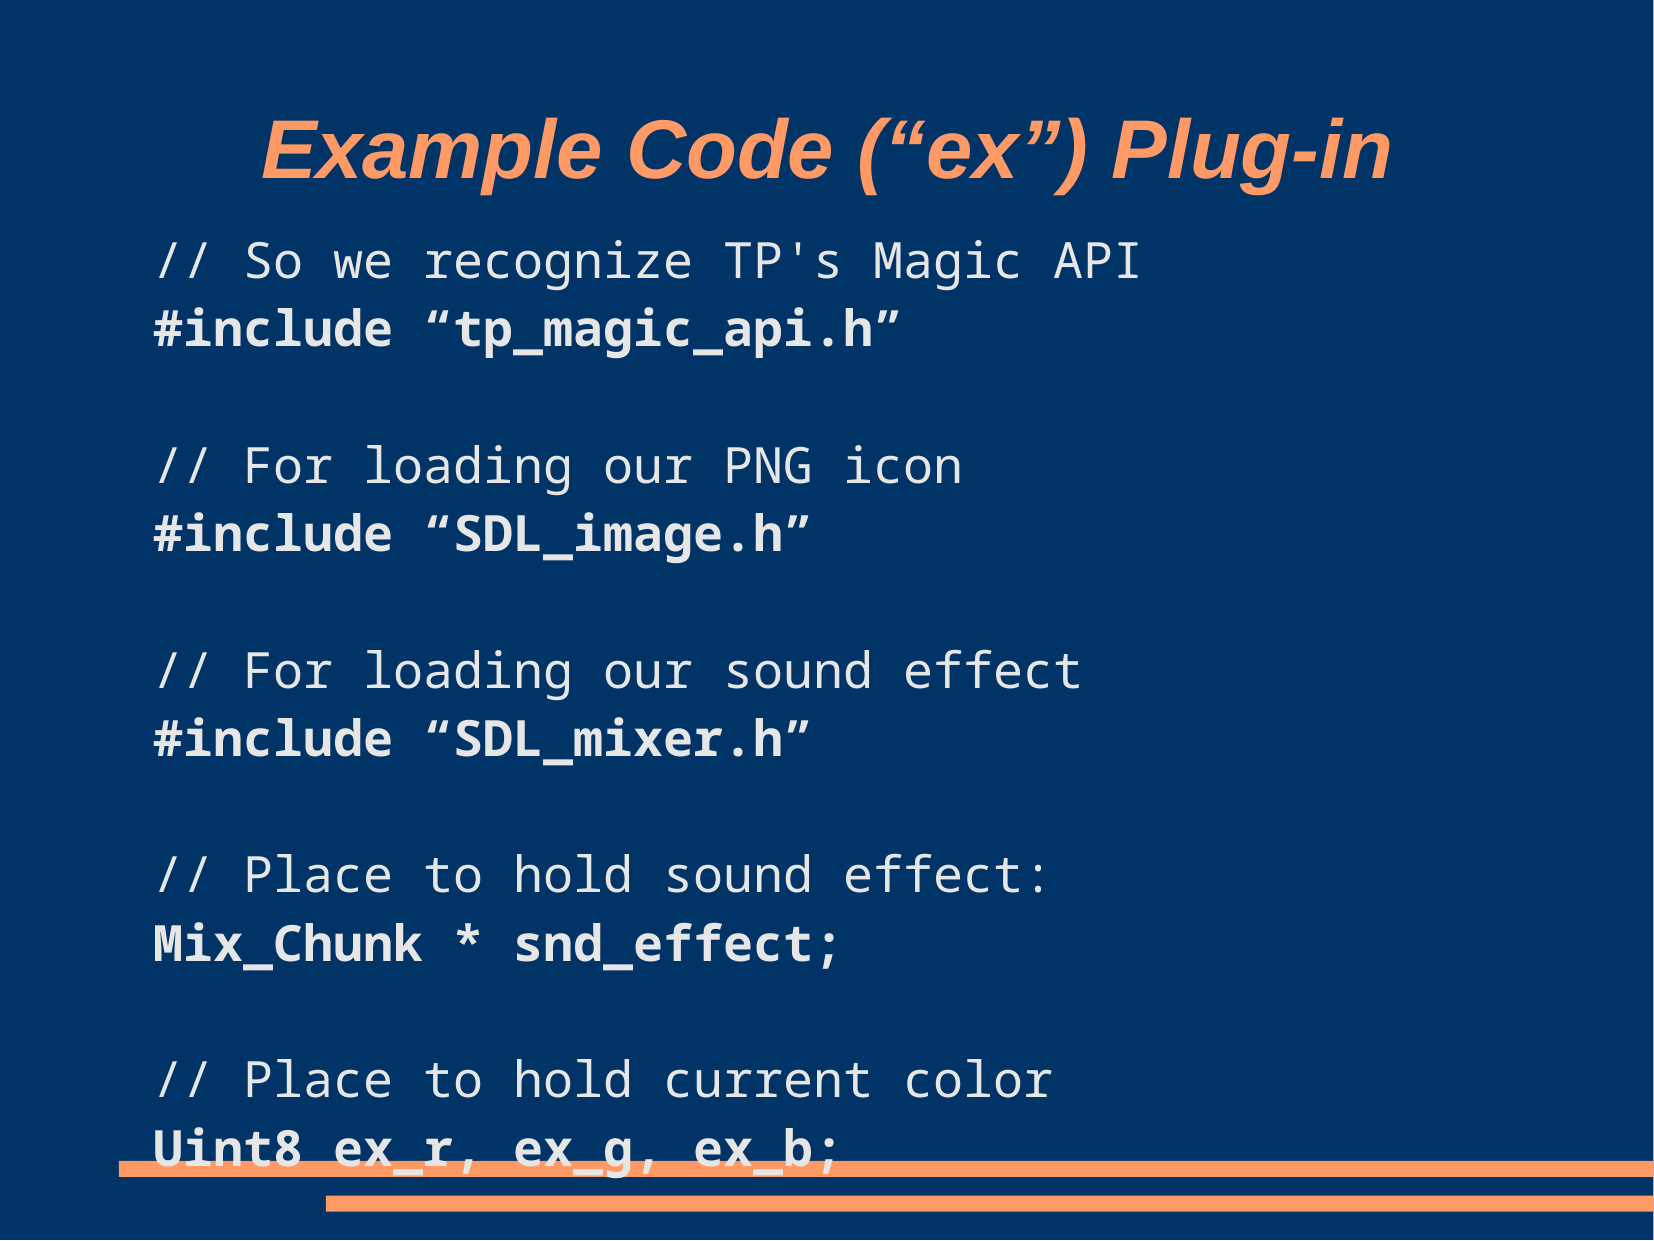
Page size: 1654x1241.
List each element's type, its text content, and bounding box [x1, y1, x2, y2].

list // So we recognize TP's Magic API #include “tp_magic_api.h” // For loading our PNG icon #include “SDL_image.h” // For loading our sound effect #include “SDL_mixer.h” // Place to hold sound effect: Mix_Chunk * snd_effect; // Place to hold current color Uint8 ex_r, ex_g, ex_b; [135, 225, 1576, 1021]
title Example Code (“ex”) Plug-in [121, 53, 1534, 247]
